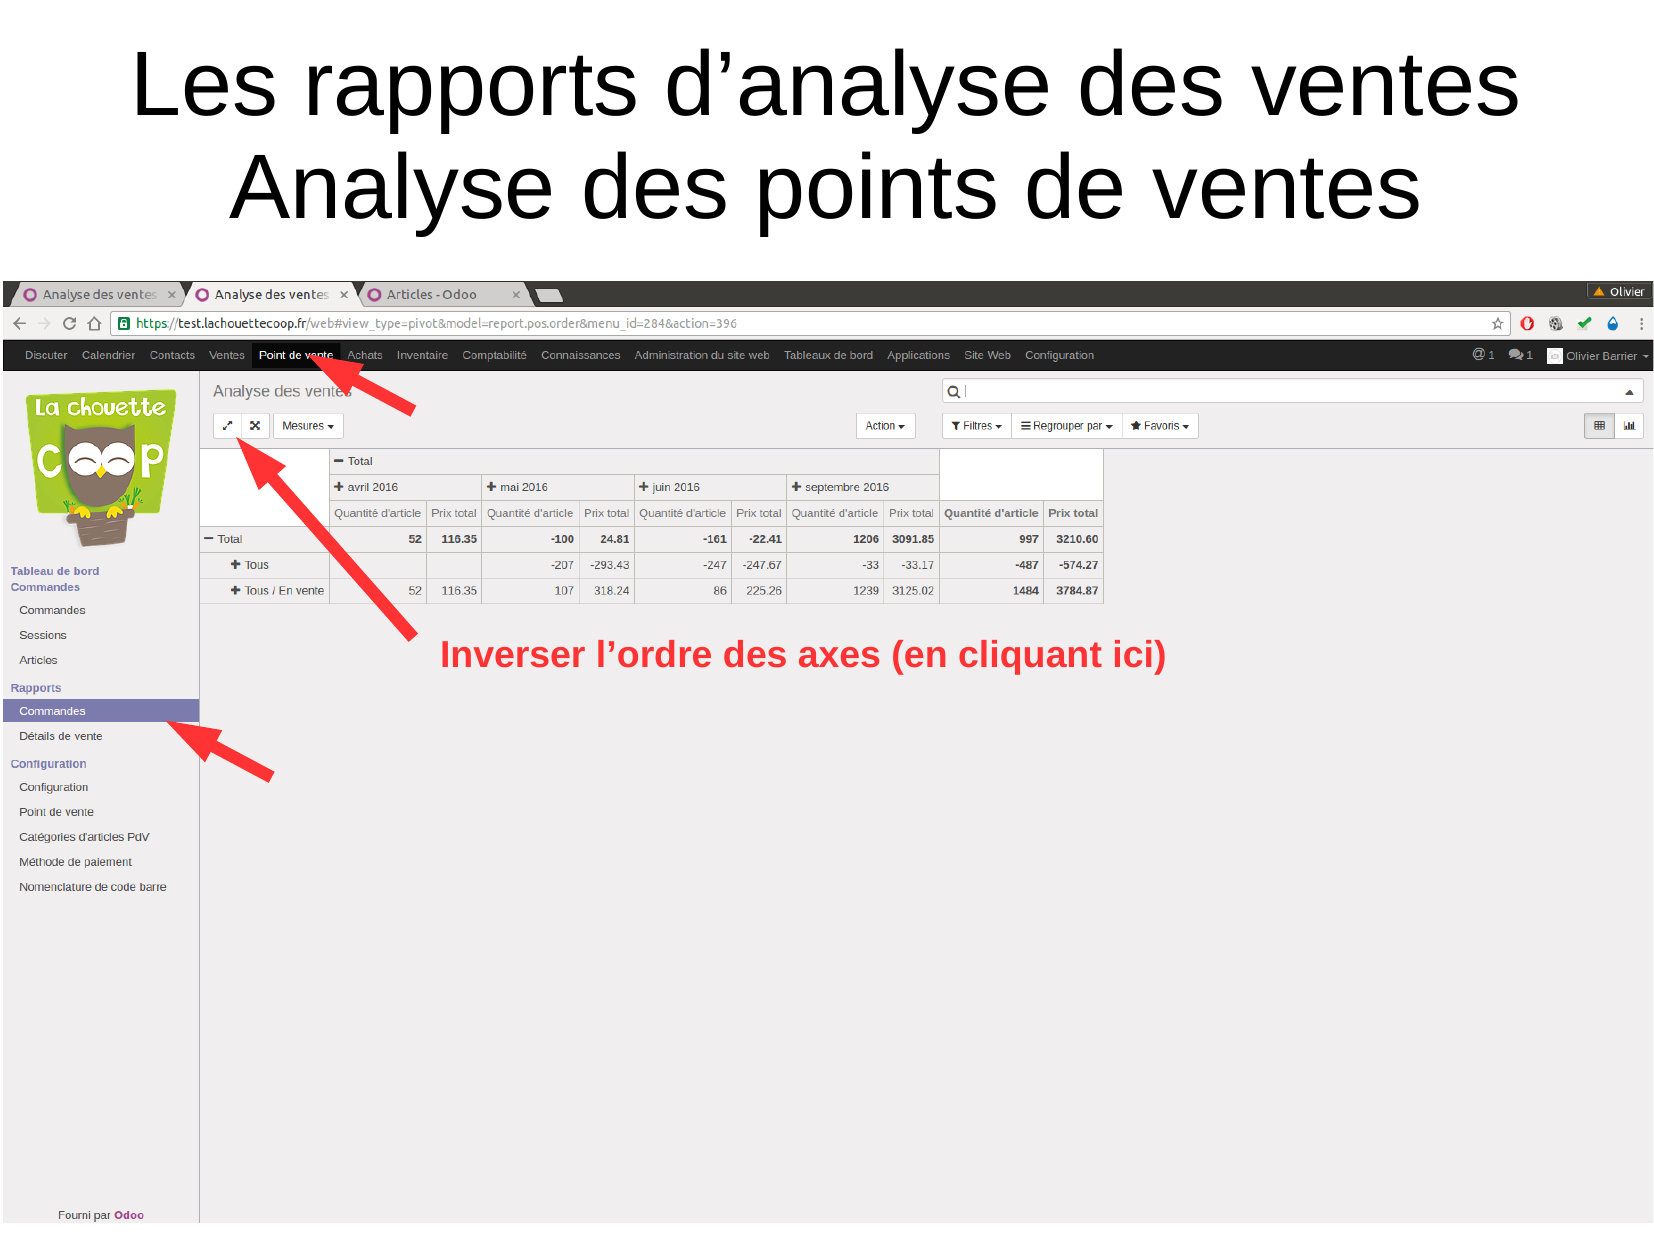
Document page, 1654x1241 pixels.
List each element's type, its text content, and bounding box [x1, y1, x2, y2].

text_box Inverser l’ordre des axes (en cliquant ici) [425, 625, 1276, 709]
picture [3, 281, 1654, 1223]
title Les rapports d’analyse des ventes Analyse des points de ventes [82, 31, 1571, 239]
